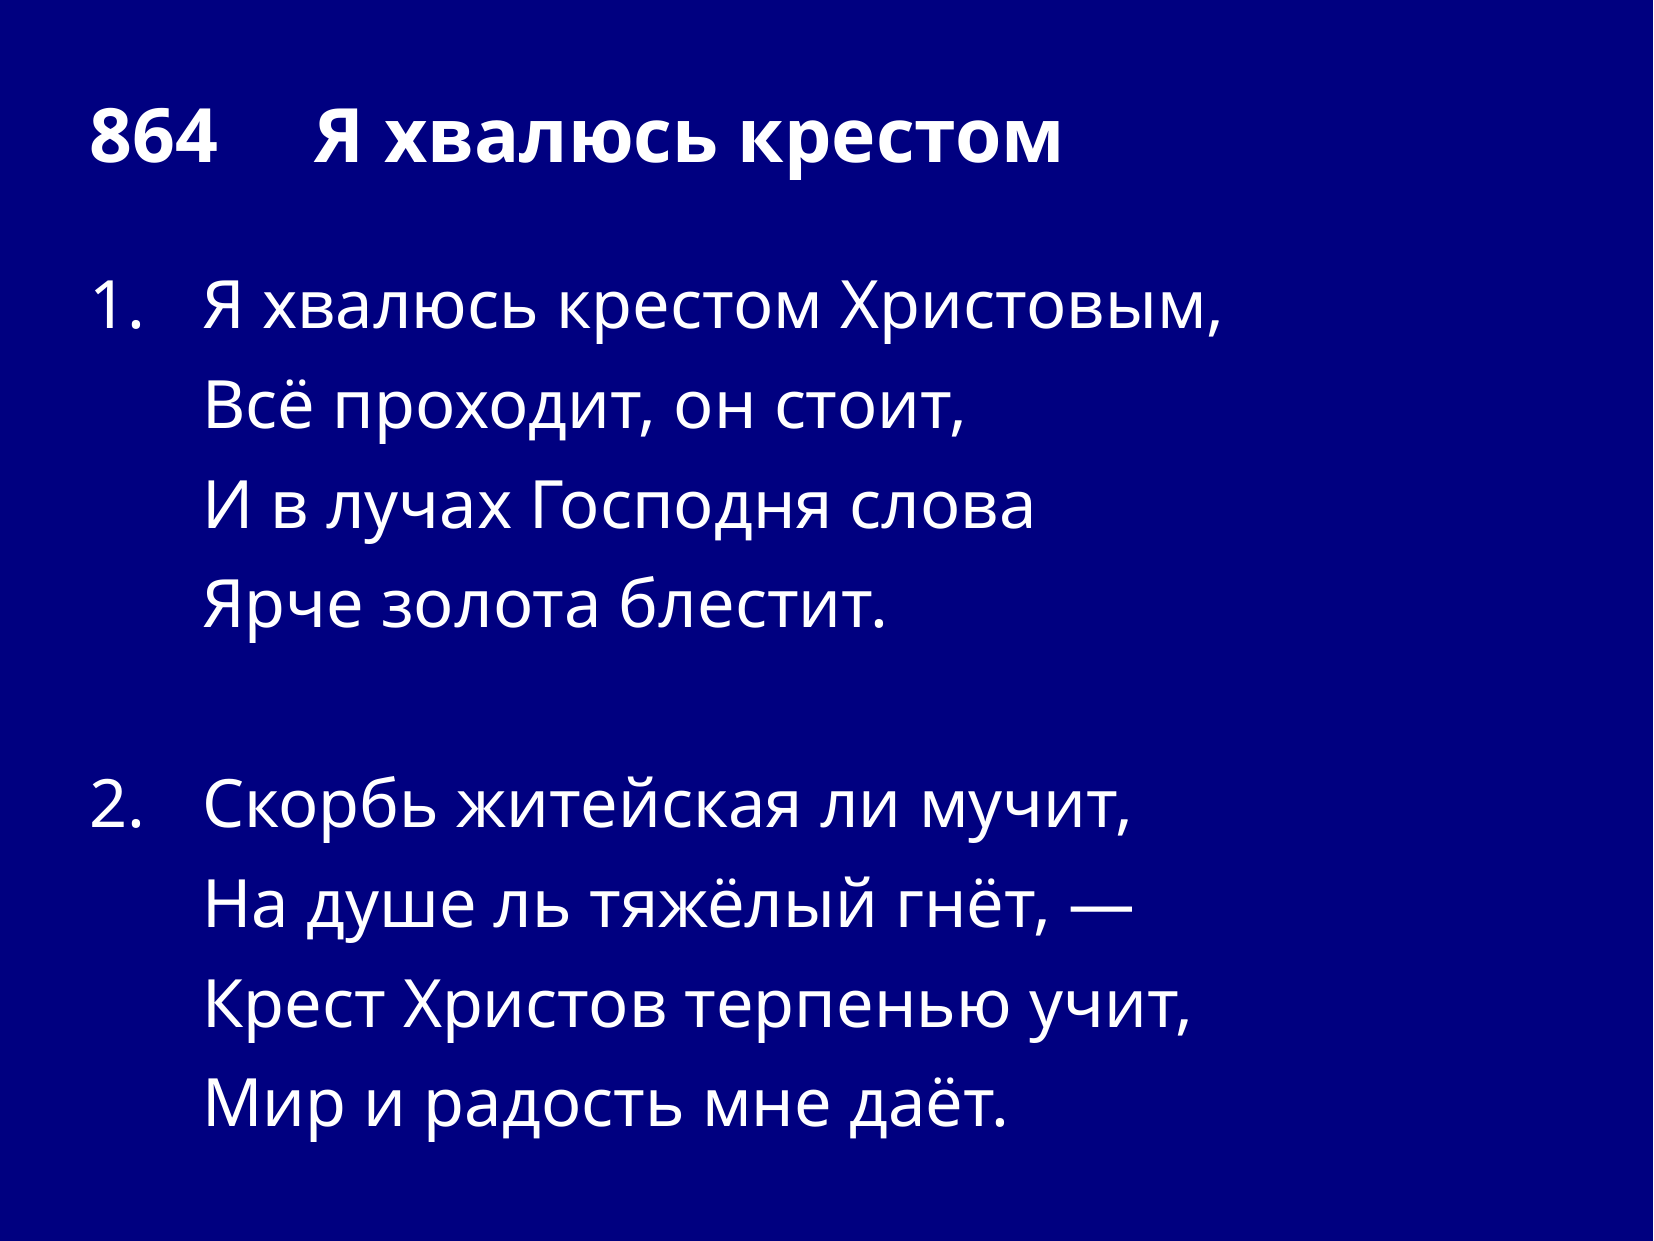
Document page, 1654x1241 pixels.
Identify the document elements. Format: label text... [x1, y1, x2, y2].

text_box 1. Я хвалюсь крестом Христовым, Всё проходит, он стоит, И в лучах Господня слова Ярче золота блестит. 2. Скорбь житейская ли мучит, На душе ль тяжёлый гнёт, — Крест Христов терпенью учит, Мир и радость мне даёт. [75, 188, 1576, 1163]
text_box 864 Я хвалюсь крестом [75, 75, 1576, 188]
